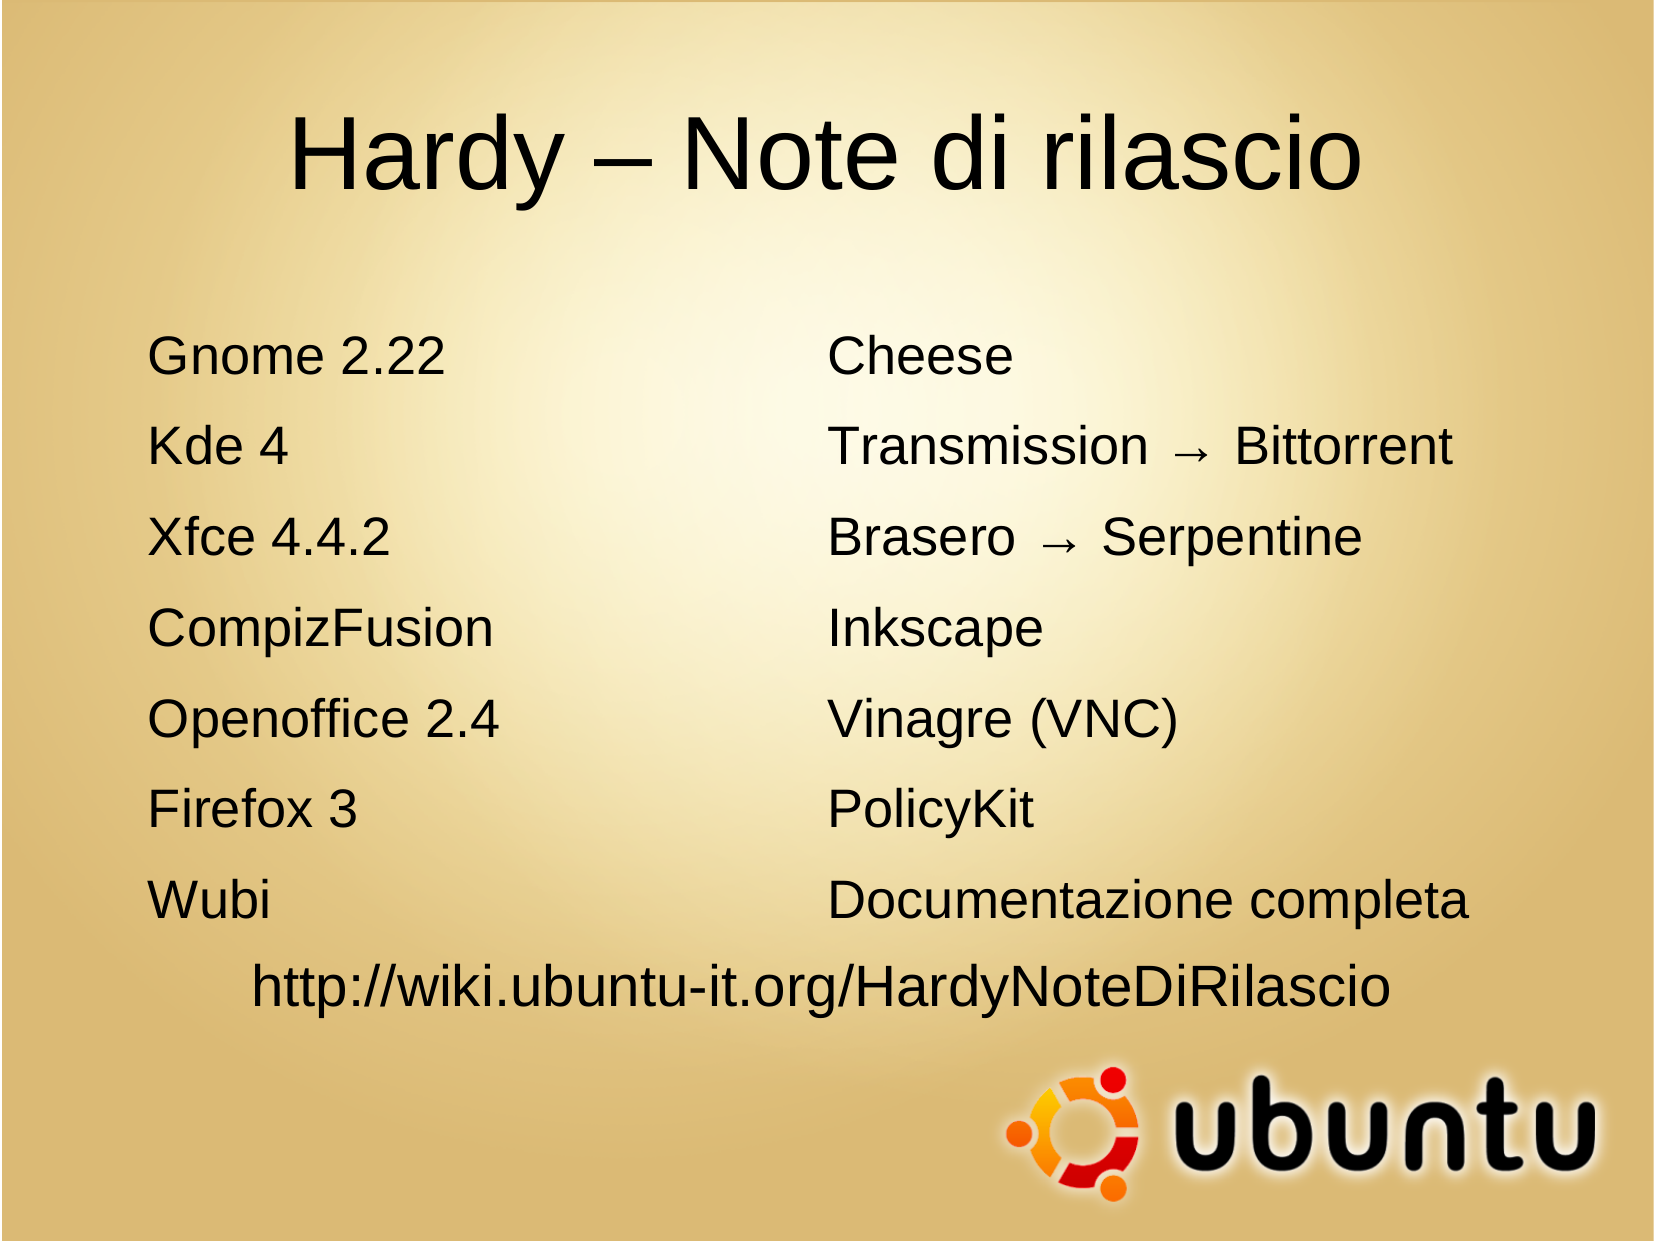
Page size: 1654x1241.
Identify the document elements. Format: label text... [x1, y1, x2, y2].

title Hardy – Note di rilascio [82, 49, 1571, 257]
text_box http://wiki.ubuntu-it.org/HardyNoteDiRilascio [236, 946, 1447, 1028]
text_box Cheese Transmission → Bittorrent Brasero → Serpentine Inkscape Vinagre (VNC) PolicyKit Documentazione completa [797, 287, 1565, 925]
picture [2, 0, 1654, 1241]
text_box Gnome 2.22 Kde 4 Xfce 4.4.2 CompizFusion Openoffice 2.4 Firefox 3 Wubi [118, 287, 768, 925]
